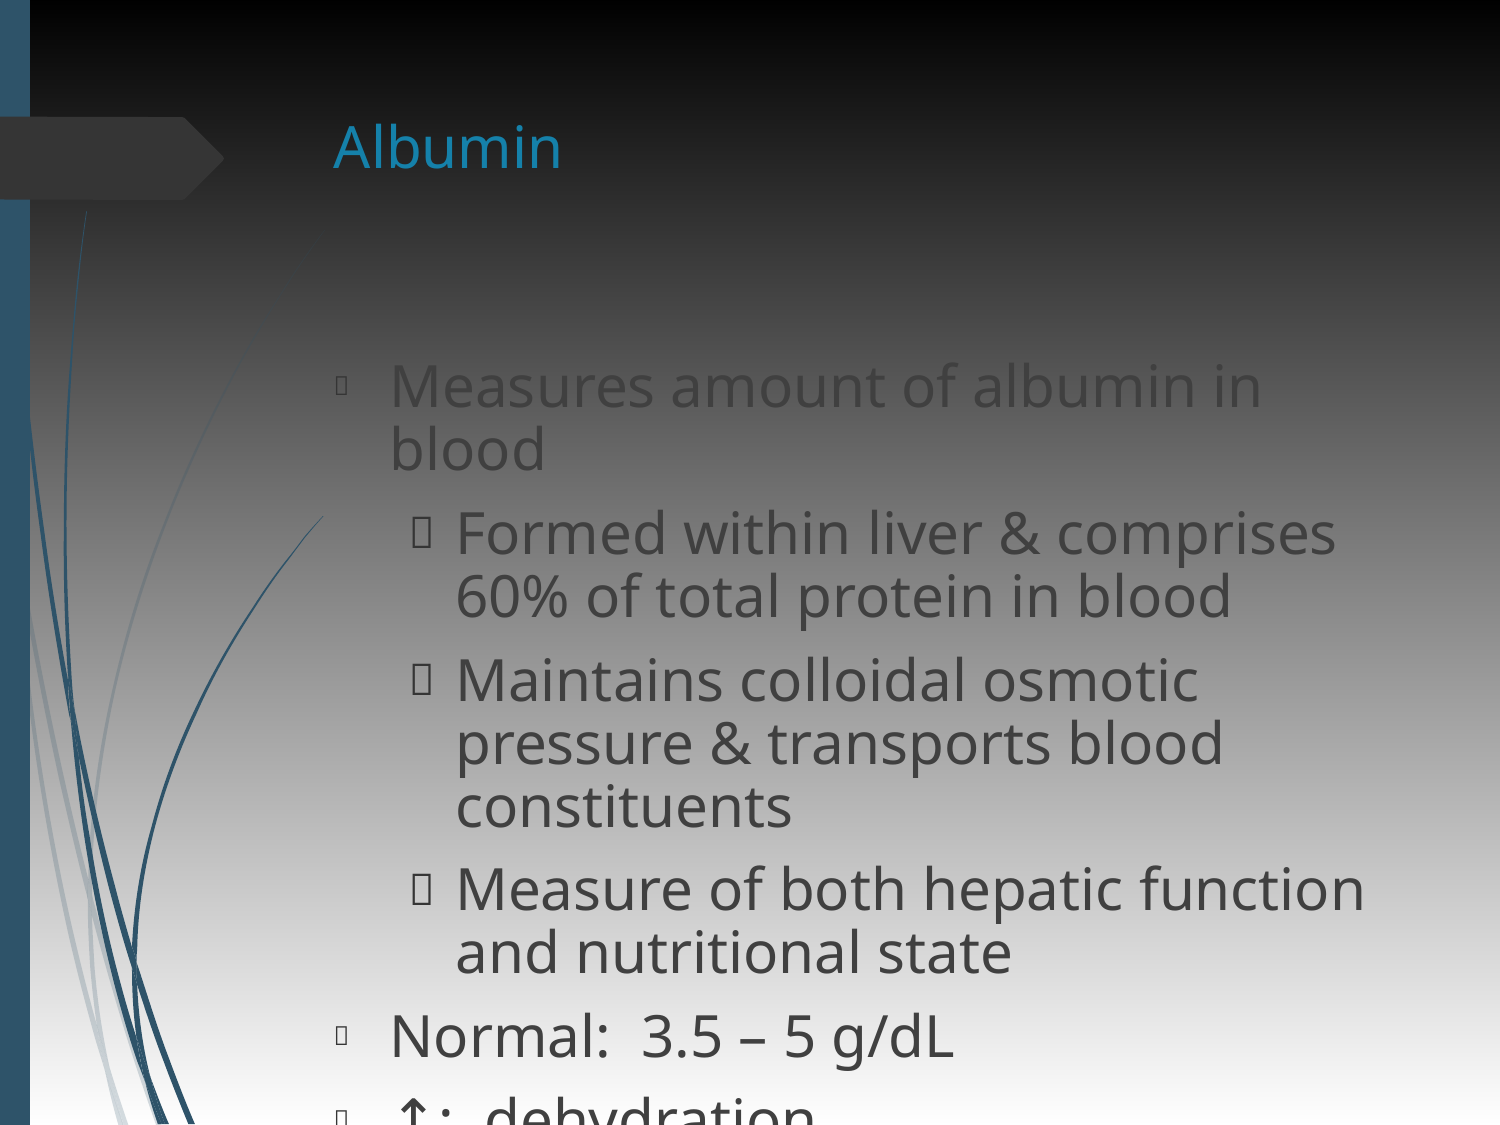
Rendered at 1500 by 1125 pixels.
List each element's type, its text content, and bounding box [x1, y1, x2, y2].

list Measures amount of albumin in blood Formed within liver & comprises 60% of total protein in blood Maintains colloidal osmotic pressure & transports blood constituents Measure of both hepatic function and nutritional state Normal: 3.5 – 5 g/dL ↑: dehydration ↓: malnutrition and other [318, 350, 1400, 970]
title Albumin [319, 102, 1400, 313]
